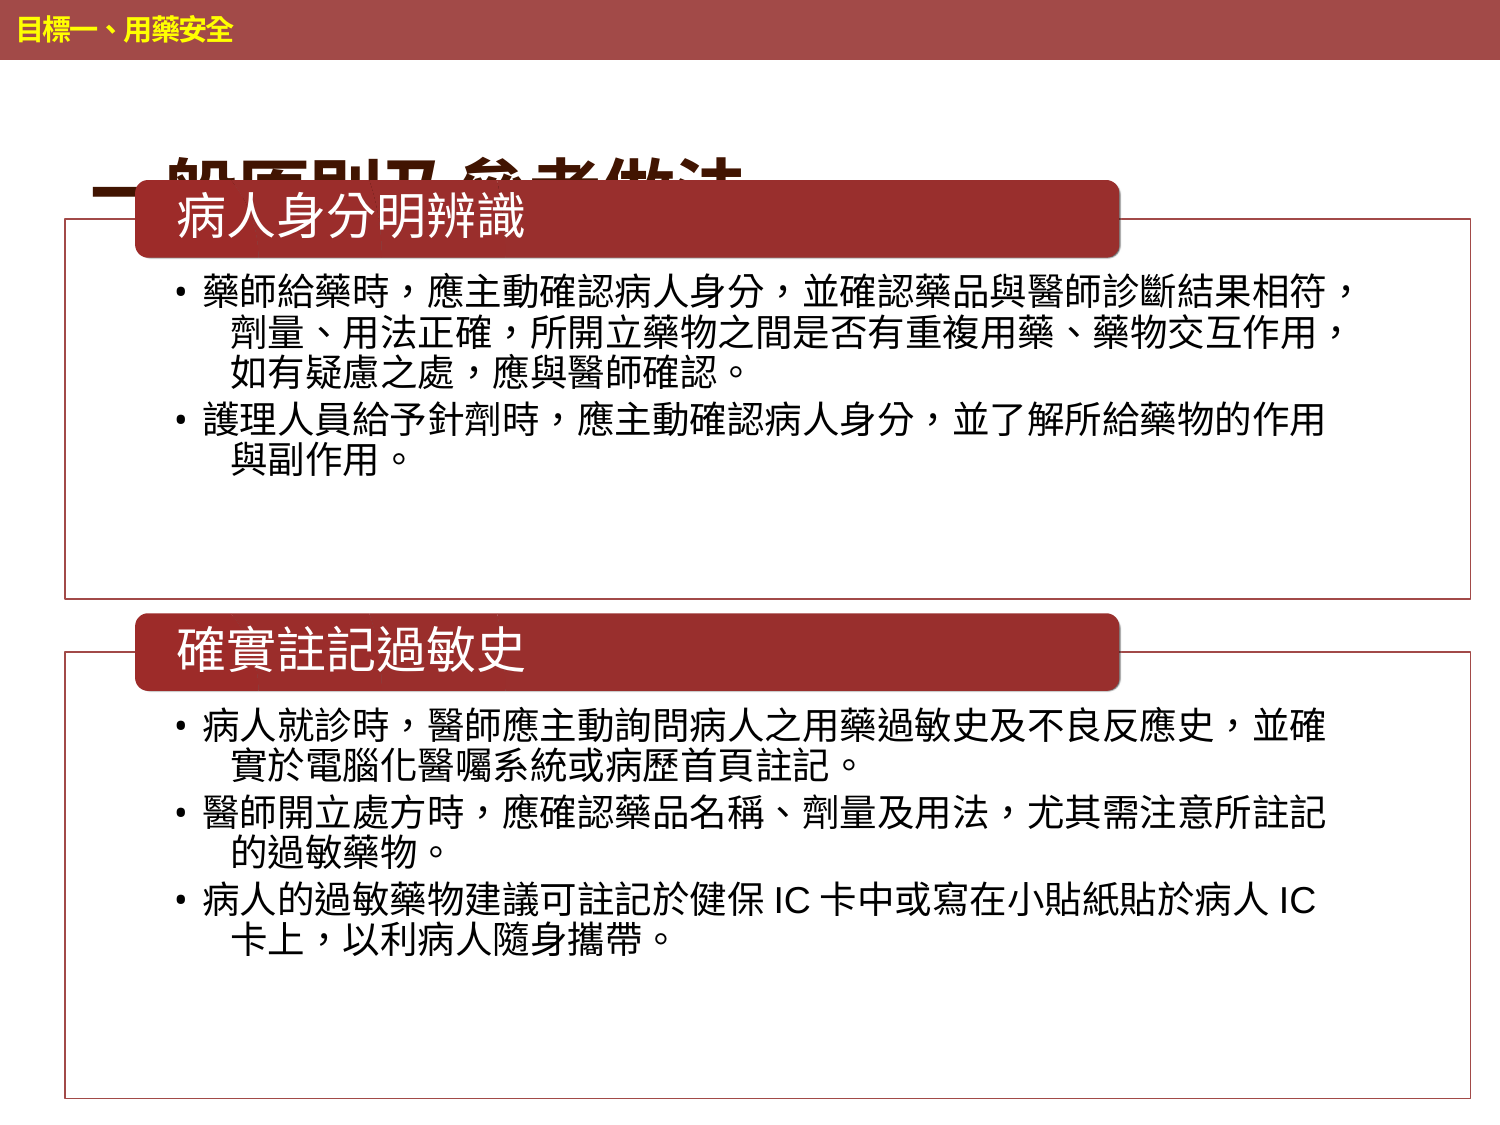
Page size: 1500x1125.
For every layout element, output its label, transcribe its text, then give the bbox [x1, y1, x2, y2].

text_box 藥師給藥時，應主動確認病人身分，並確認藥品與醫師診斷結果相符，劑量、用法正確，所開立藥物之間是否有重複用藥、藥物交互作用，如有疑慮之處，應與醫師確認。 護理人員給予針劑時，應主動確認病人身分，並了解所給藥物的作用與副作用。 [64, 218, 1471, 600]
text_box 確實註記過敏史 [135, 613, 1120, 691]
text_box 病人就診時，醫師應主動詢問病人之用藥過敏史及不良反應史，並確實於電腦化醫囑系統或病歷首頁註記。 醫師開立處方時，應確認藥品名稱、劑量及用法，尤其需注意所註記的過敏藥物。 病人的過敏藥物建議可註記於健保IC卡中或寫在小貼紙貼於病人IC卡上，以利病人隨身攜帶。 [64, 652, 1471, 1099]
text_box 目標一、用藥安全 [0, 4, 250, 54]
text_box 病人身分明辨識 [135, 180, 1120, 258]
title 一般原則及參考做法 [75, 42, 1426, 185]
